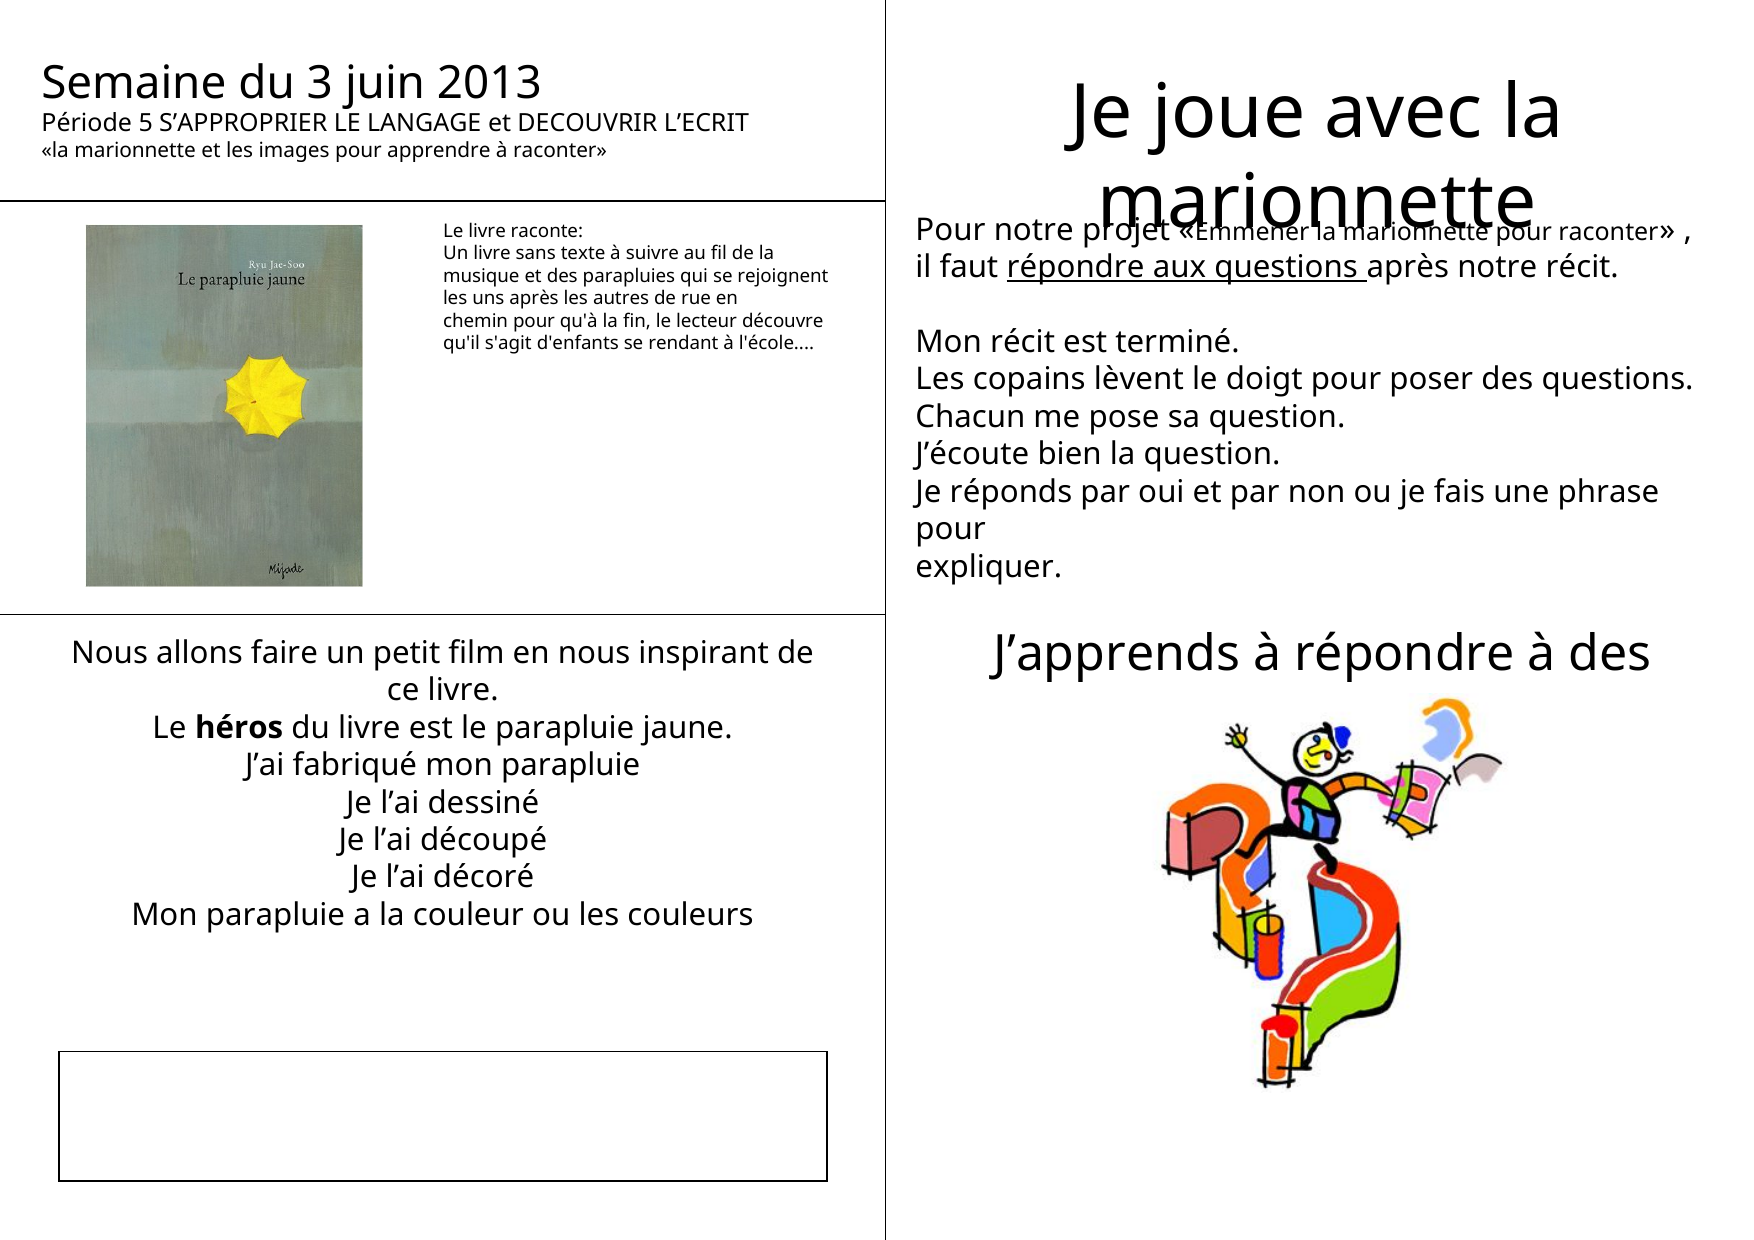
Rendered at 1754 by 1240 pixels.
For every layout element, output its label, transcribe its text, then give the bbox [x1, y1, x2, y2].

text_box Pour notre projet «Emmener la marionnette pour raconter» , il faut répondre aux questions après notre récit. Mon récit est terminé. Les copains lèvent le doigt pour poser des questions. Chacun me pose sa question. J’écoute bien la question. Je réponds par oui et par non ou je fais une phrase pour expliquer. J’apprends à répondre à des questions [909, 165, 1737, 1182]
text_box Le livre raconte: Un livre sans texte à suivre au fil de la musique et des parapluies qui se rejoignent les uns après les autres de rue en chemin pour qu'à la fin, le lecteur découvre qu'il s'agit d'enfants se rendant à l'école.... [437, 213, 851, 603]
picture [85, 224, 363, 587]
picture [1133, 693, 1534, 1093]
text_box Semaine du 3 juin 2013 [35, 47, 851, 100]
text_box Période 5 S’APPROPRIER LE LANGAGE et DECOUVRIR L’ECRIT «la marionnette et les images pour apprendre à raconter» [35, 100, 851, 213]
text_box Je joue avec la marionnette [897, 55, 1737, 355]
text_box Nous allons faire un petit film en nous inspirant de ce livre. Le héros du livre est le parapluie jaune. J’ai fabriqué mon parapluie Je l’ai dessiné Je l’ai découpé Je l’ai décoré Mon parapluie a la couleur ou les couleurs [23, 626, 863, 1205]
